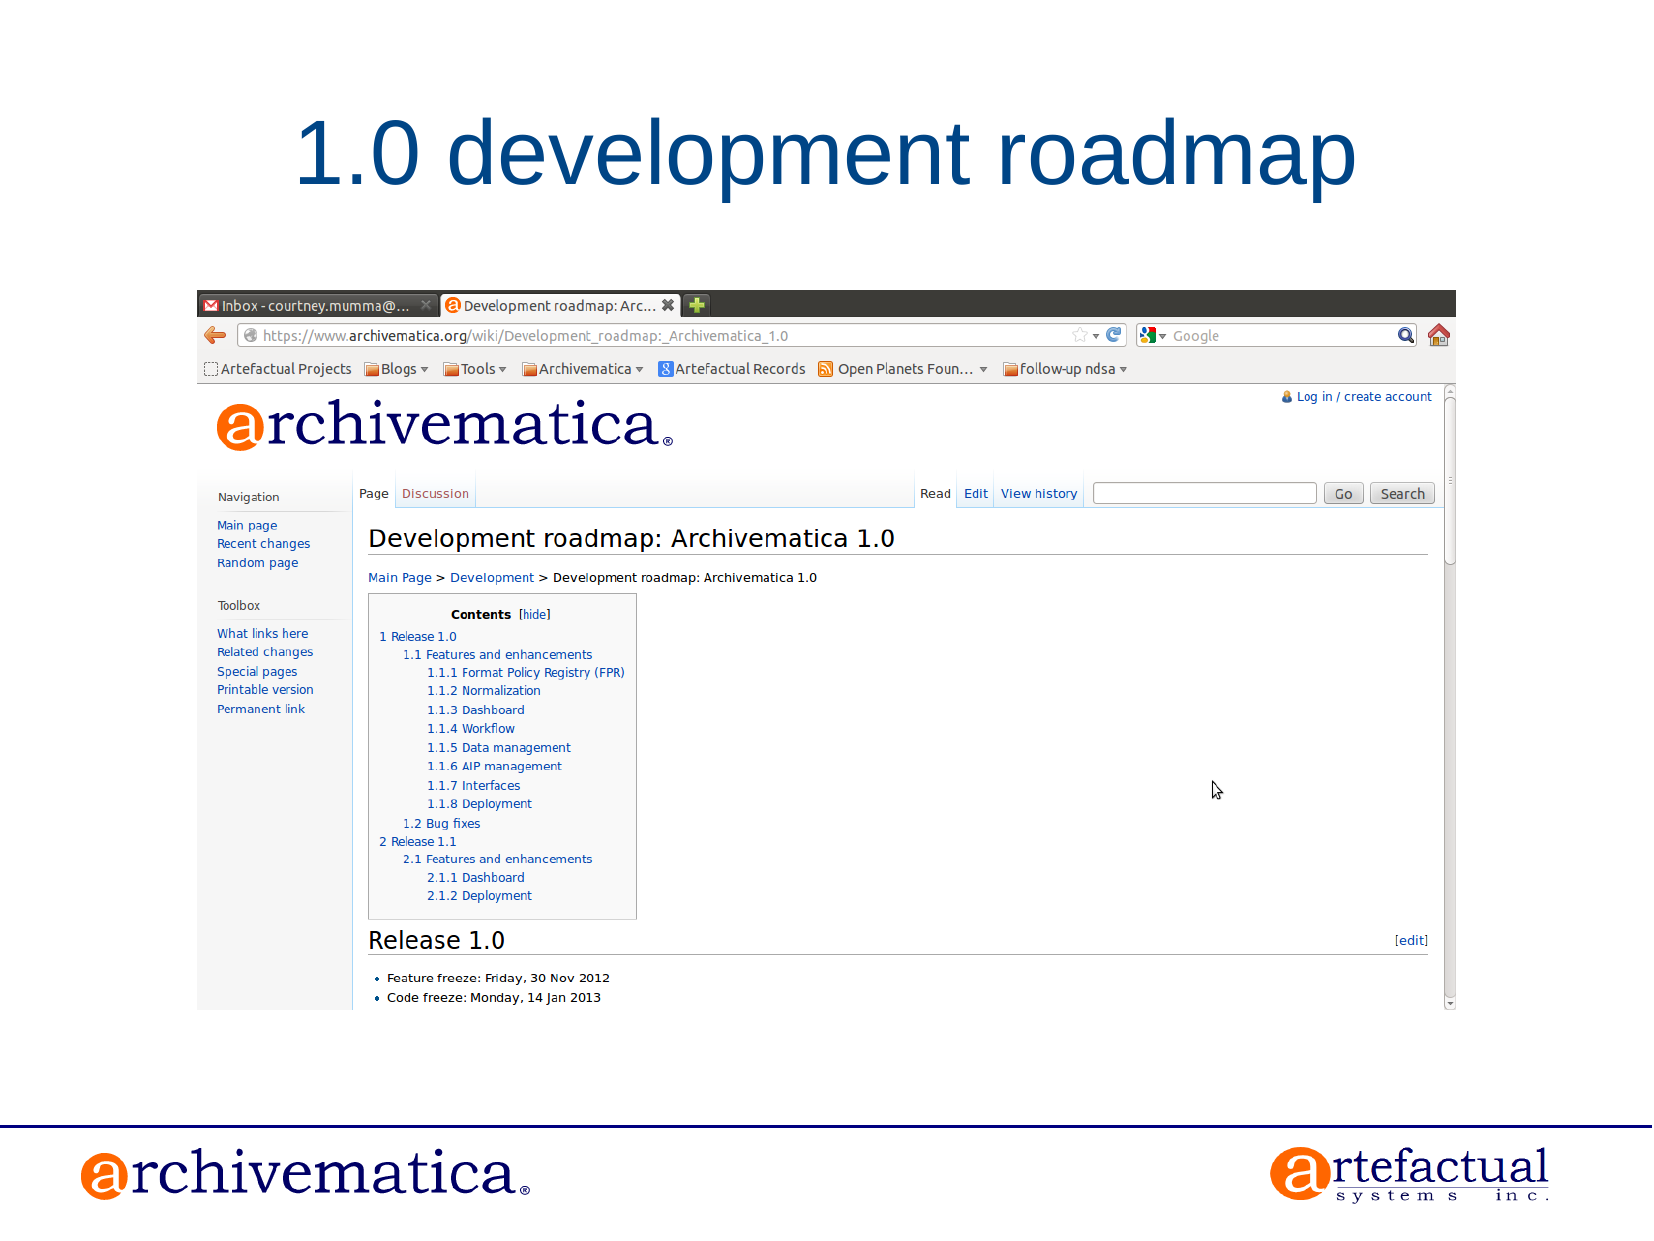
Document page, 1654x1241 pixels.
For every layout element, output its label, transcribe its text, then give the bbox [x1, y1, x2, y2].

picture [197, 290, 1456, 1010]
title 1.0 development roadmap [82, 49, 1571, 257]
picture [81, 1133, 531, 1216]
picture [1263, 1139, 1560, 1211]
